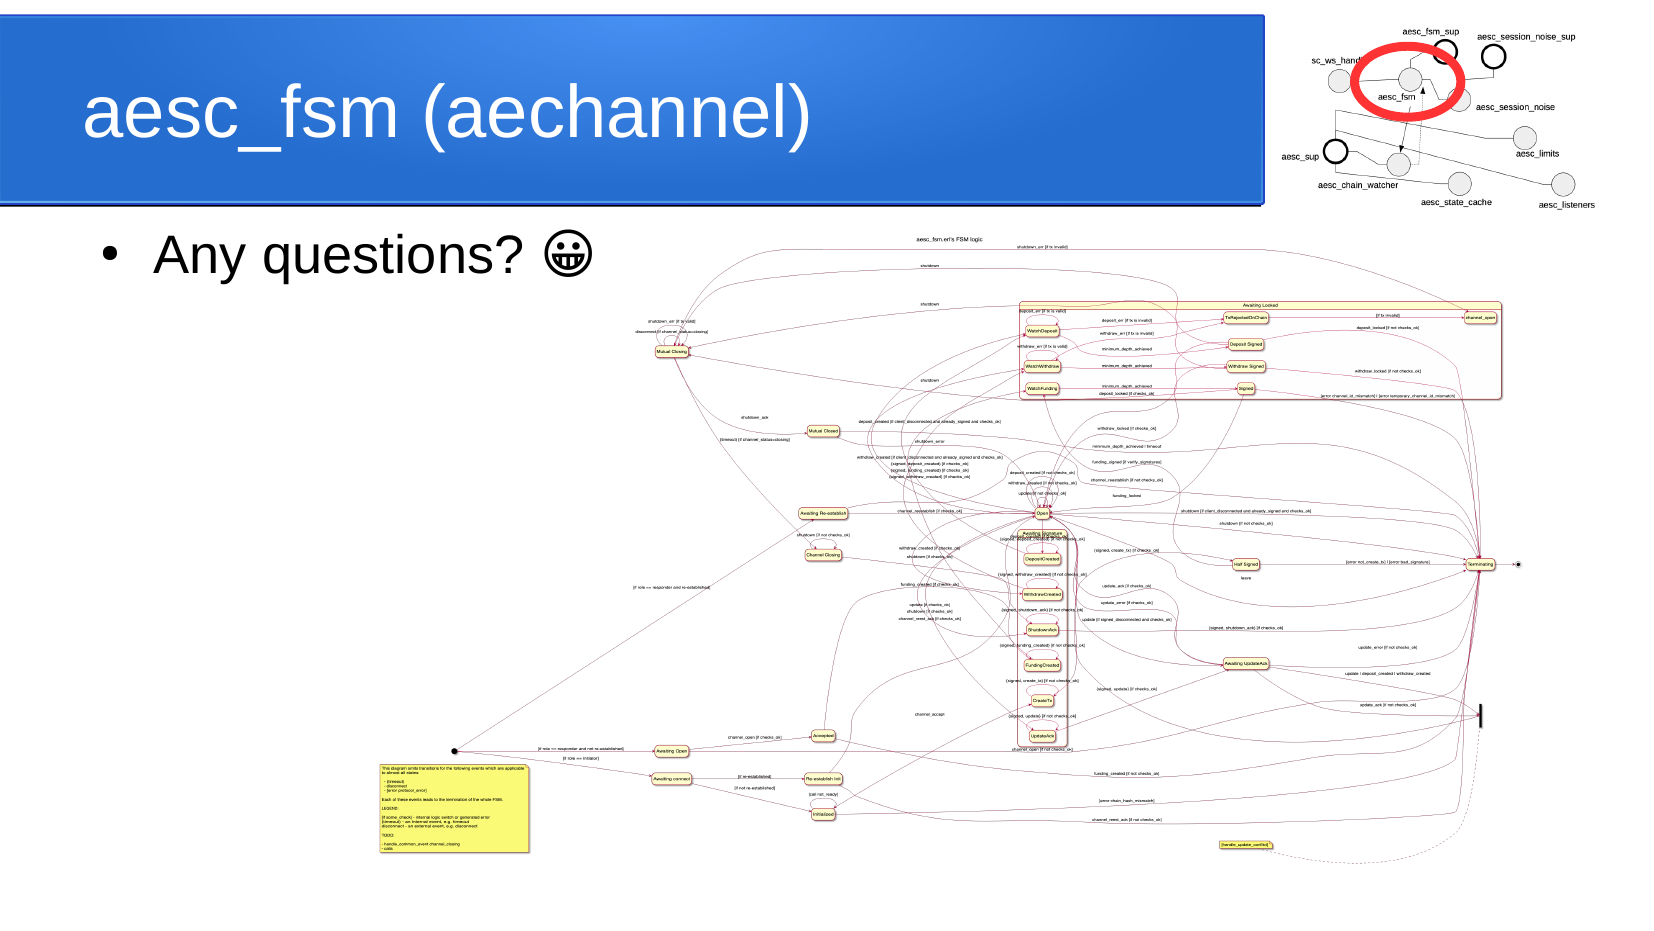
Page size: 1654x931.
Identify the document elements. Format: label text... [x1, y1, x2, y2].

picture [1277, 24, 1609, 211]
picture [378, 236, 1526, 886]
list Any questions? 😀 [82, 224, 1571, 764]
title aesc_fsm (aechannel) [82, 35, 1235, 189]
